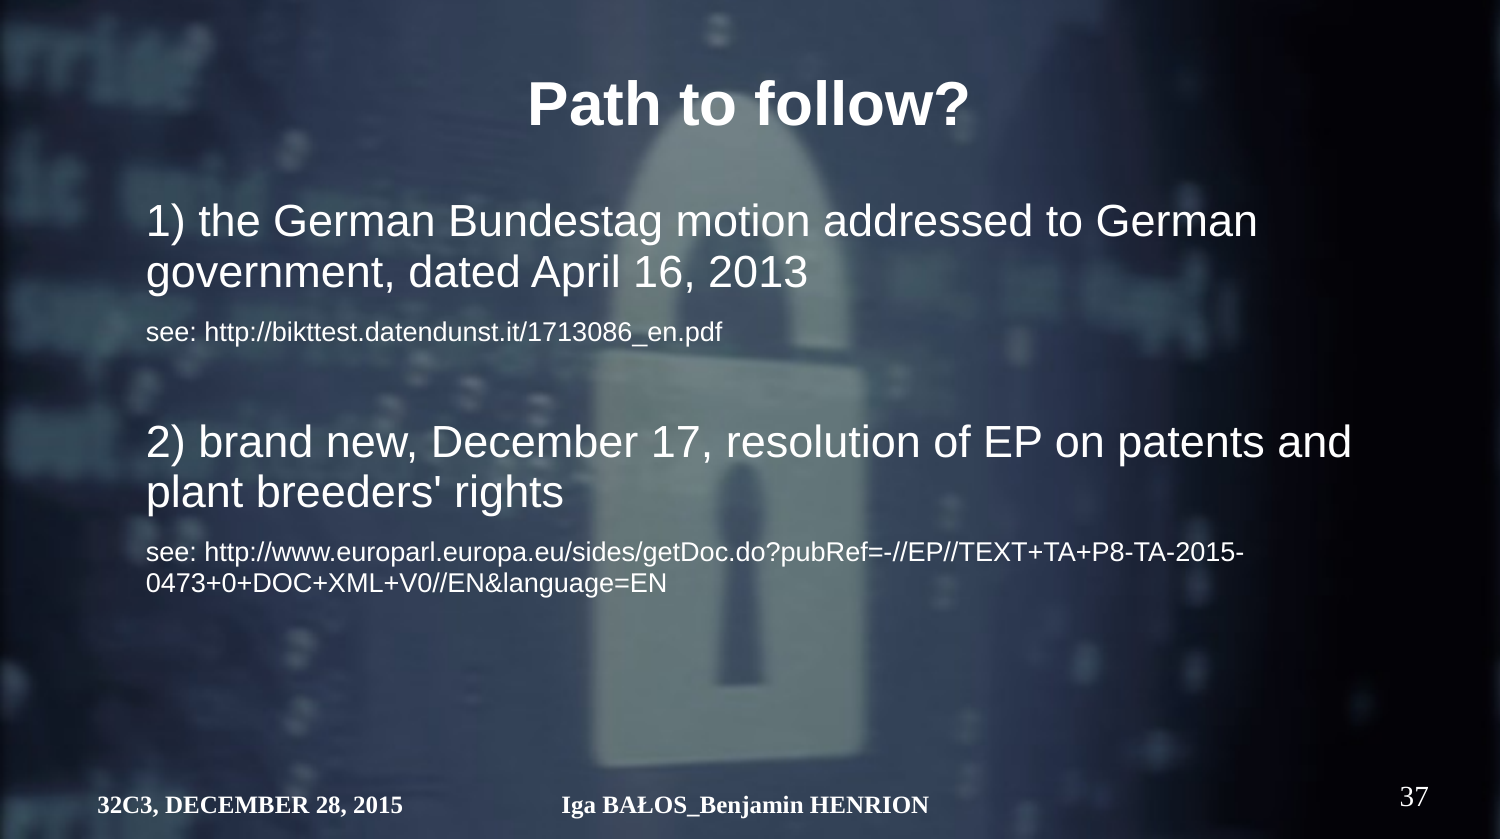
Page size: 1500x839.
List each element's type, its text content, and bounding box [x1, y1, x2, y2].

title Path to follow? [74, 33, 1425, 174]
list 1) the German Bundestag motion addressed to German government, dated April 16, 2013 see: http://bikttest.datendunst.it/1713086_en.pdf 2) brand new, December 17, resolution of EP on patents and plant breeders' rights see: http://www.europarl.europa.eu/sides/getDoc.do?pubRef=-//EP//TEXT+TA+P8-TA-2015-0473+0+DOC+XML+V0//EN&language=EN [74, 196, 1395, 839]
picture [0, 0, 1500, 839]
